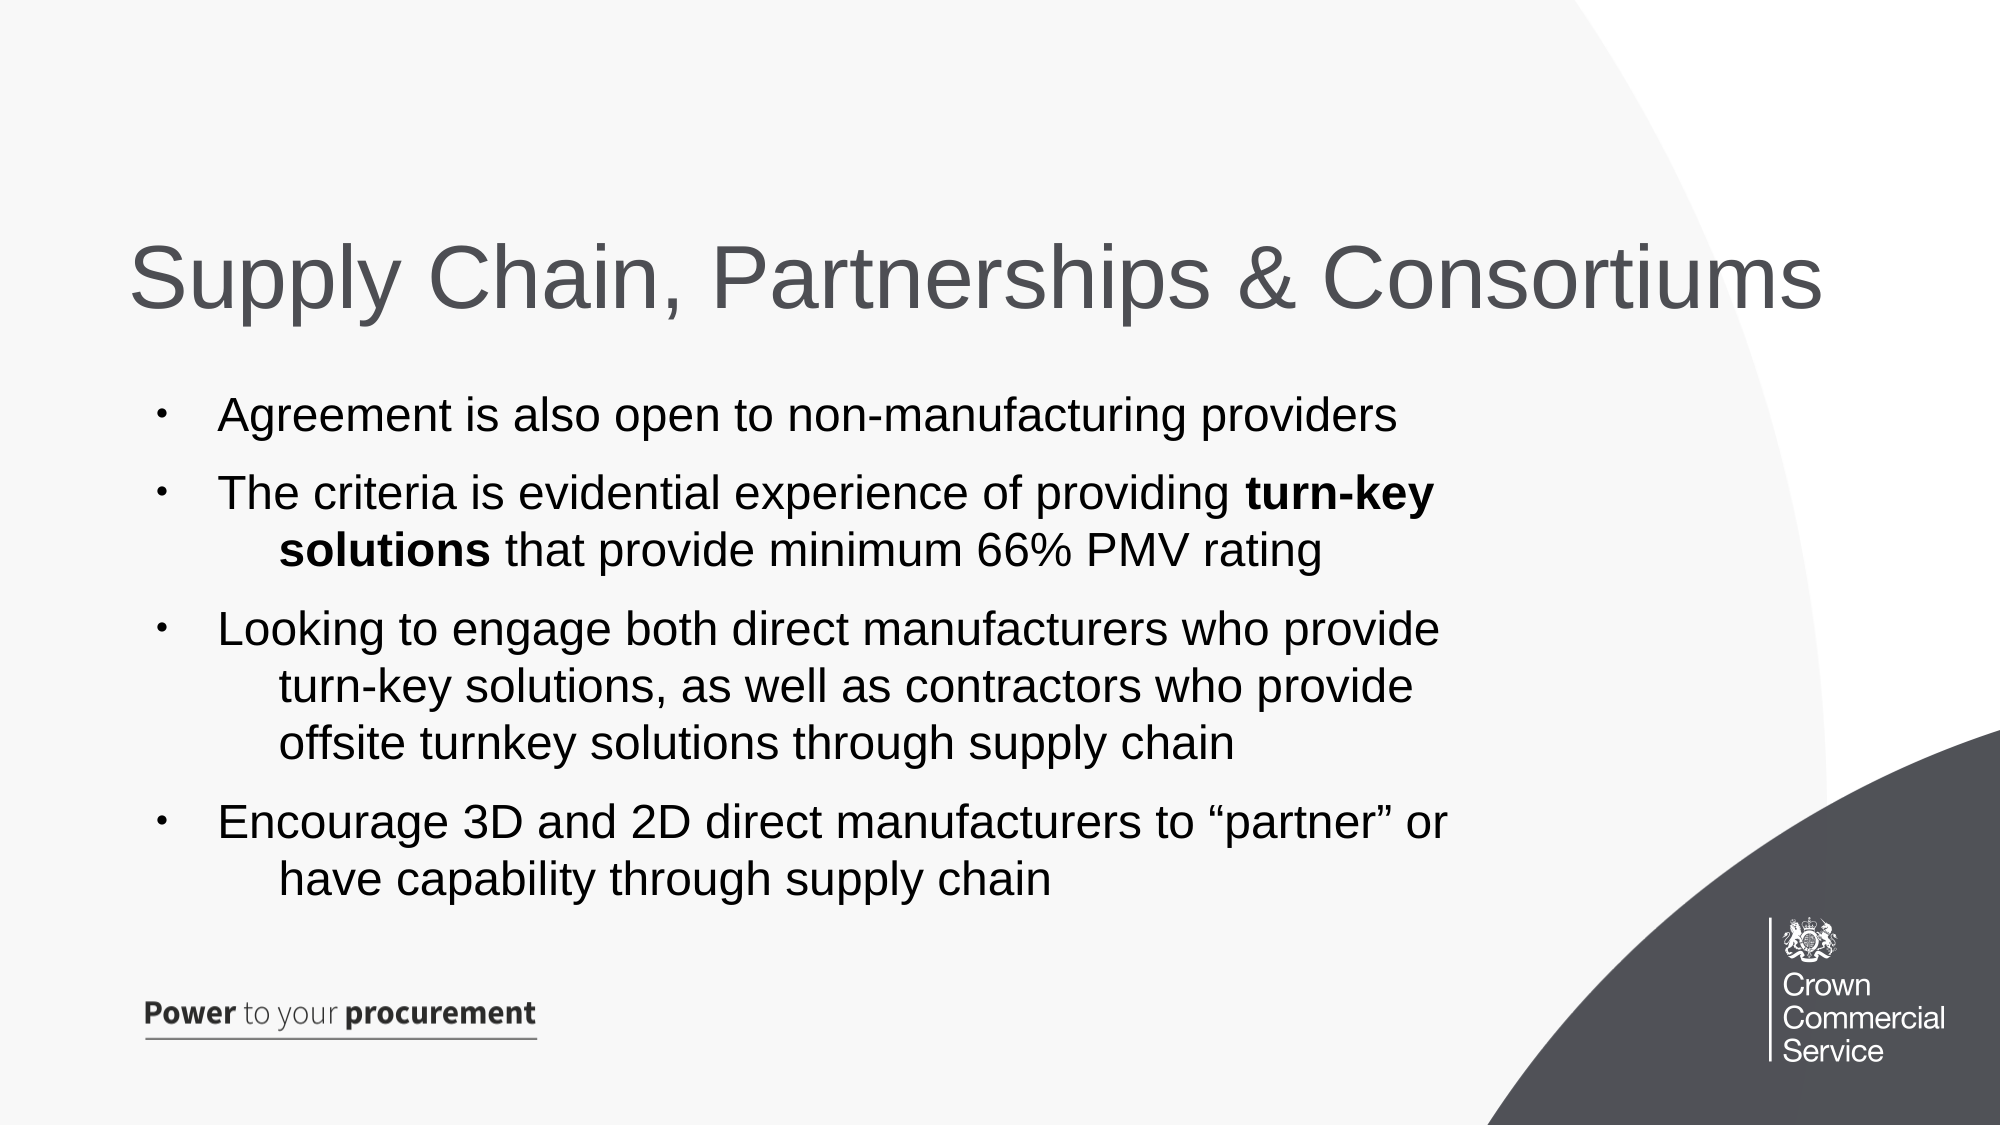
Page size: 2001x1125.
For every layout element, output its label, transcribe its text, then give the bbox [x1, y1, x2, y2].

title Supply Chain, Partnerships & Consortiums [128, 219, 1922, 358]
subtitle Agreement is also open to non-manufacturing providers The criteria is evidential experience of providing turn-key solutions that provide minimum 66% PMV rating Looking to engage both direct manufacturers who provide turn-key solutions, as well as contractors who provide offsite turnkey solutions through supply chain Encourage 3D and 2D direct manufacturers to “partner” or have capability through supply chain [128, 383, 1465, 1063]
